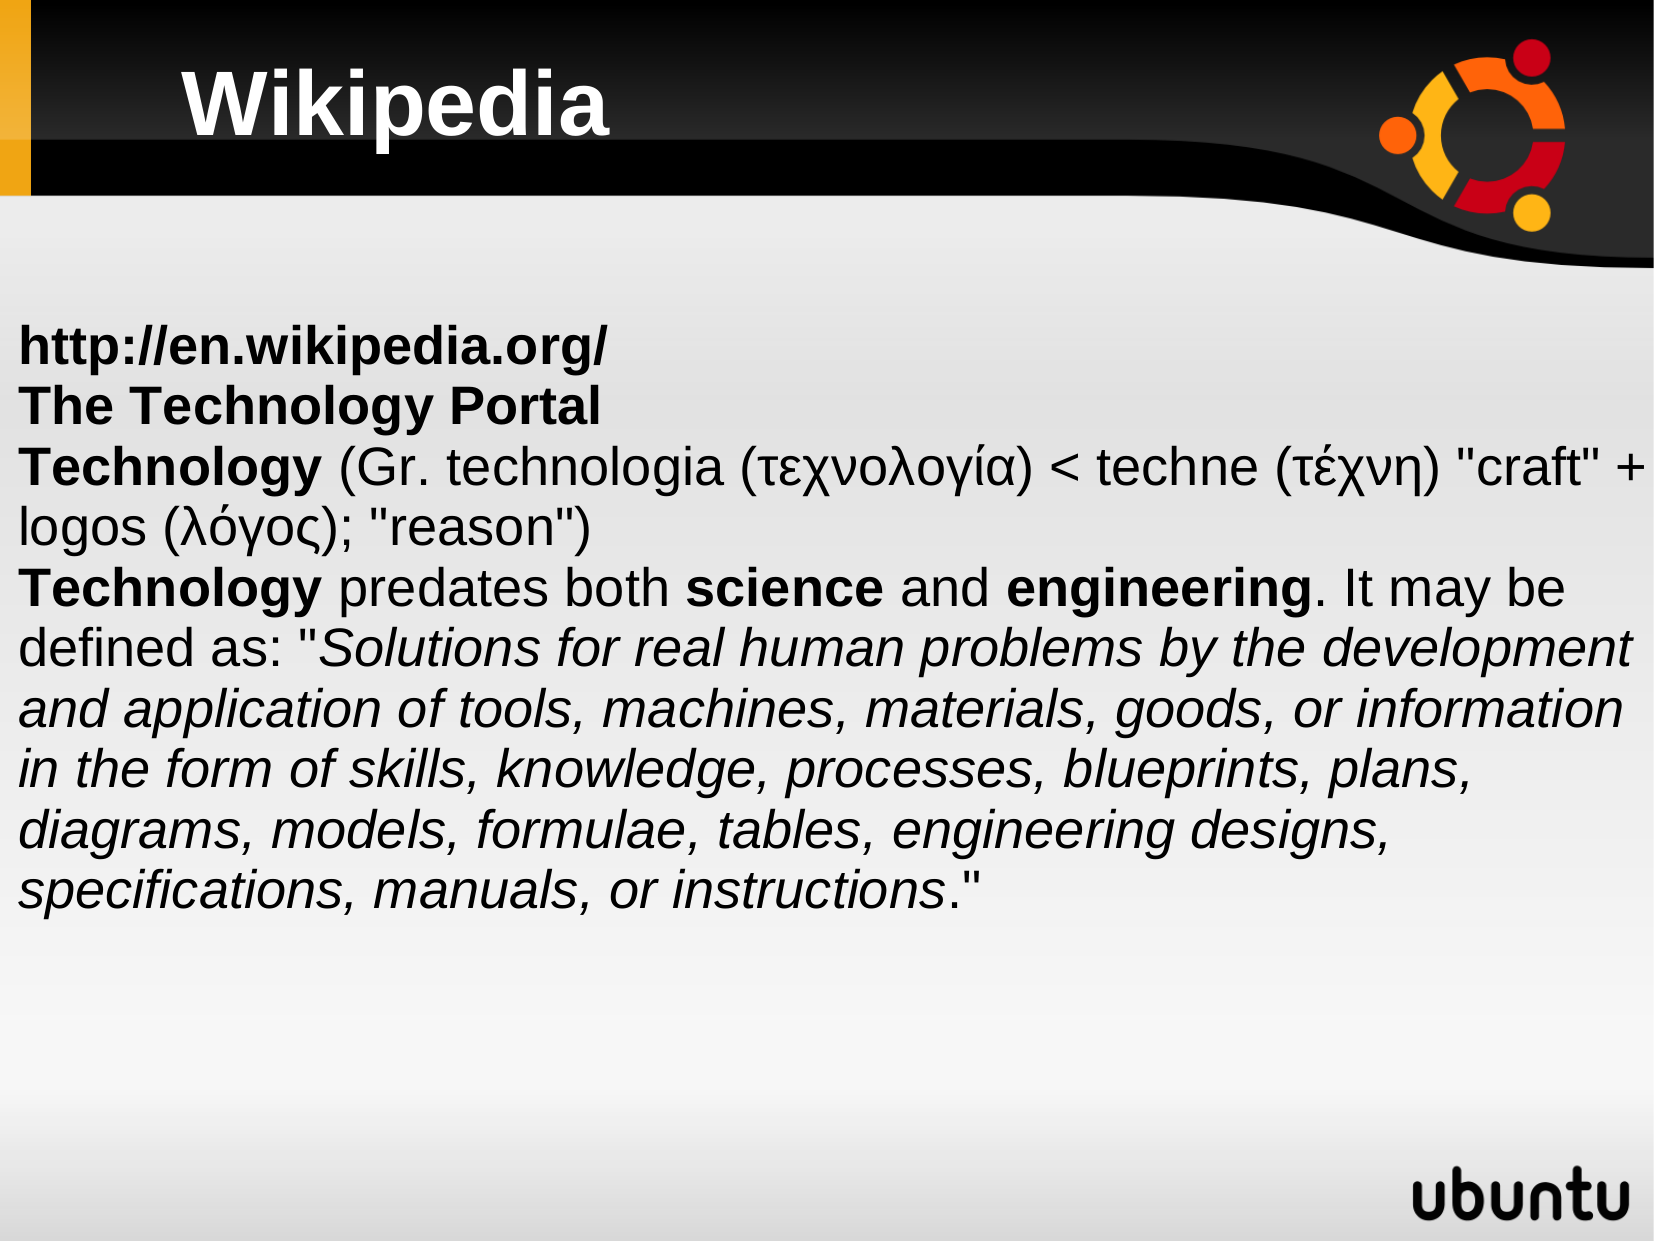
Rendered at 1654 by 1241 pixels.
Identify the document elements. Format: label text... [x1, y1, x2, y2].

title Wikipedia [88, 0, 703, 207]
text_box http://en.wikipedia.org/ The Technology Portal Technology (Gr. technologia (τεχνολογία) < techne (τέχνη) "craft" + logos (λόγος); "reason") Technology predates both science and engineering. It may be defined as: "Solutions for real human problems by the development and application of tools, machines, materials, goods, or information in the form of skills, knowledge, processes, blueprints, plans, diagrams, models, formulae, tables, engineering designs, specifications, manuals, or instructions." [3, 265, 1654, 1147]
picture [0, 0, 1654, 1241]
